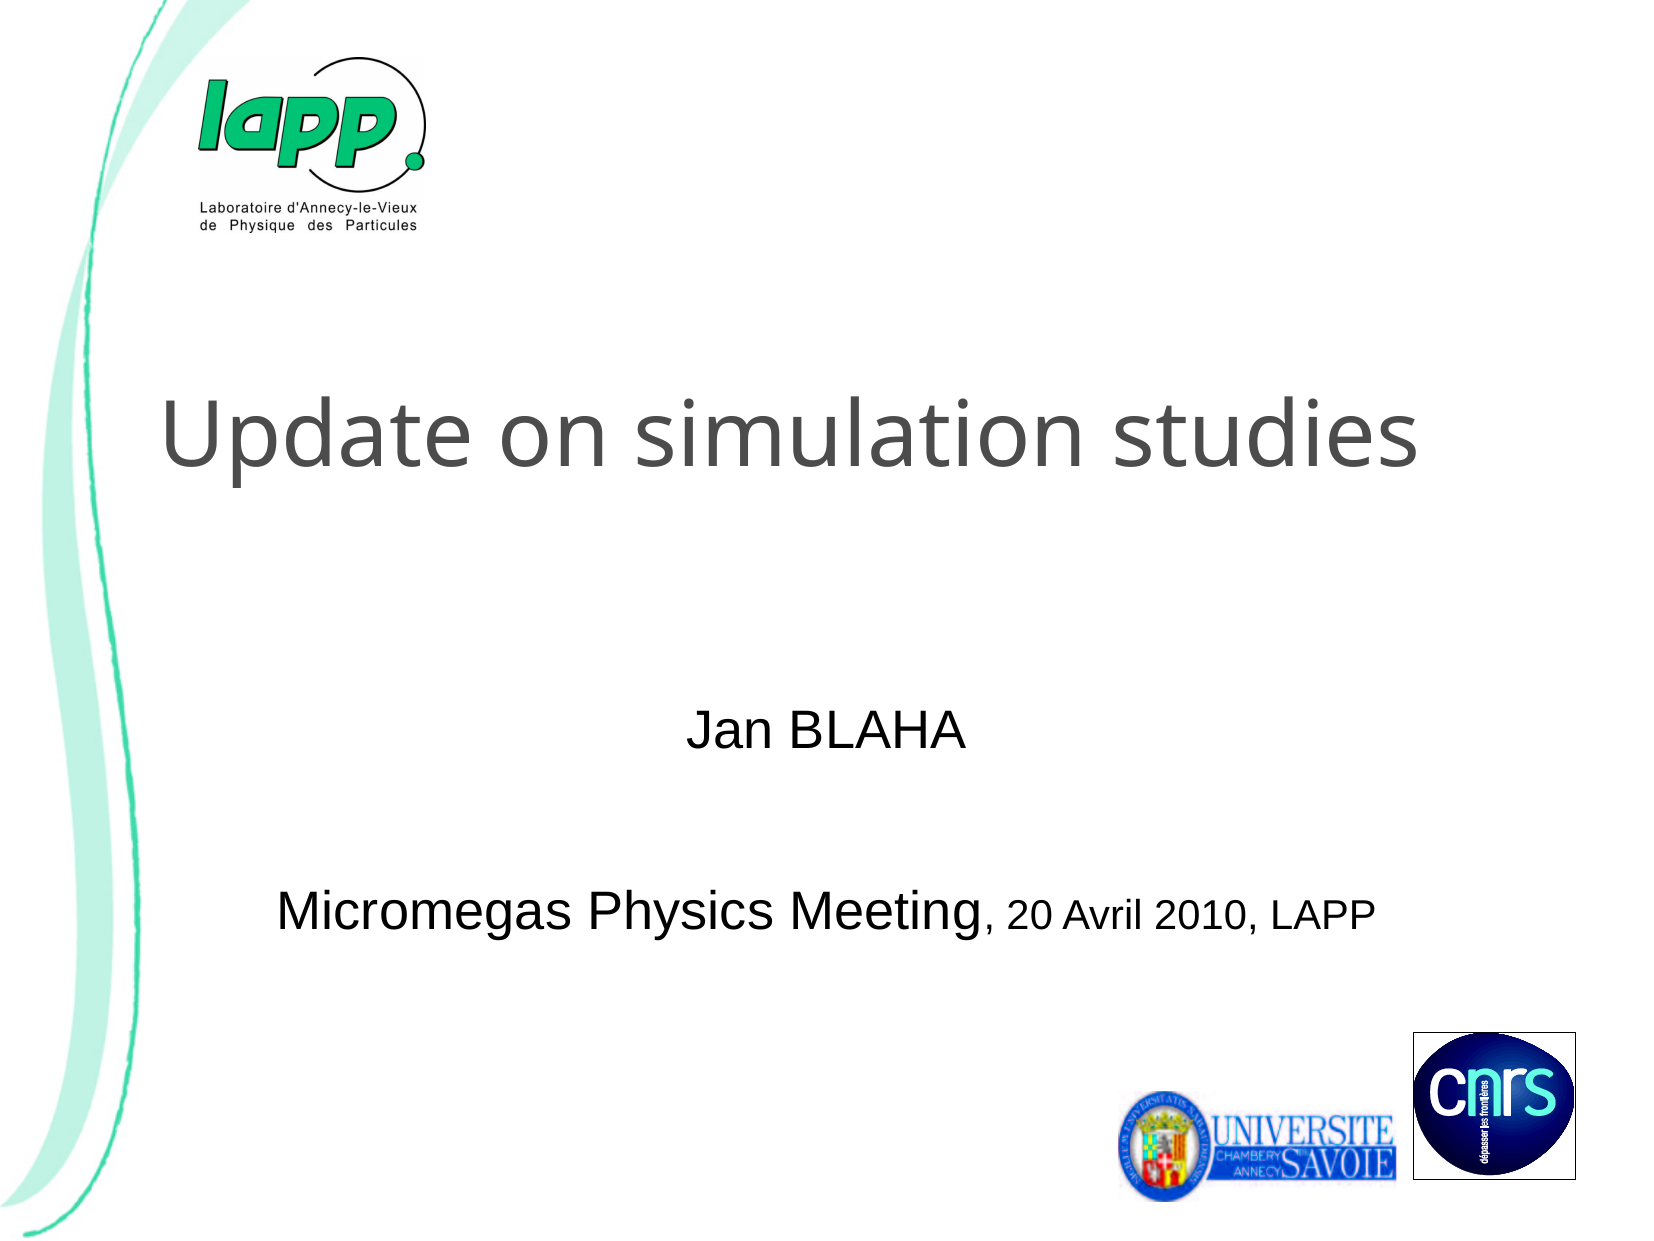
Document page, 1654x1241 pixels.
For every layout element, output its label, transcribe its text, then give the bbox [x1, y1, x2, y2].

picture [0, 0, 426, 1241]
title Update on simulation studies Jan BLAHA Micromegas Physics Meeting, 20 Avril 2010, LAPP [123, 346, 1530, 1145]
picture [1118, 1145, 1397, 1202]
